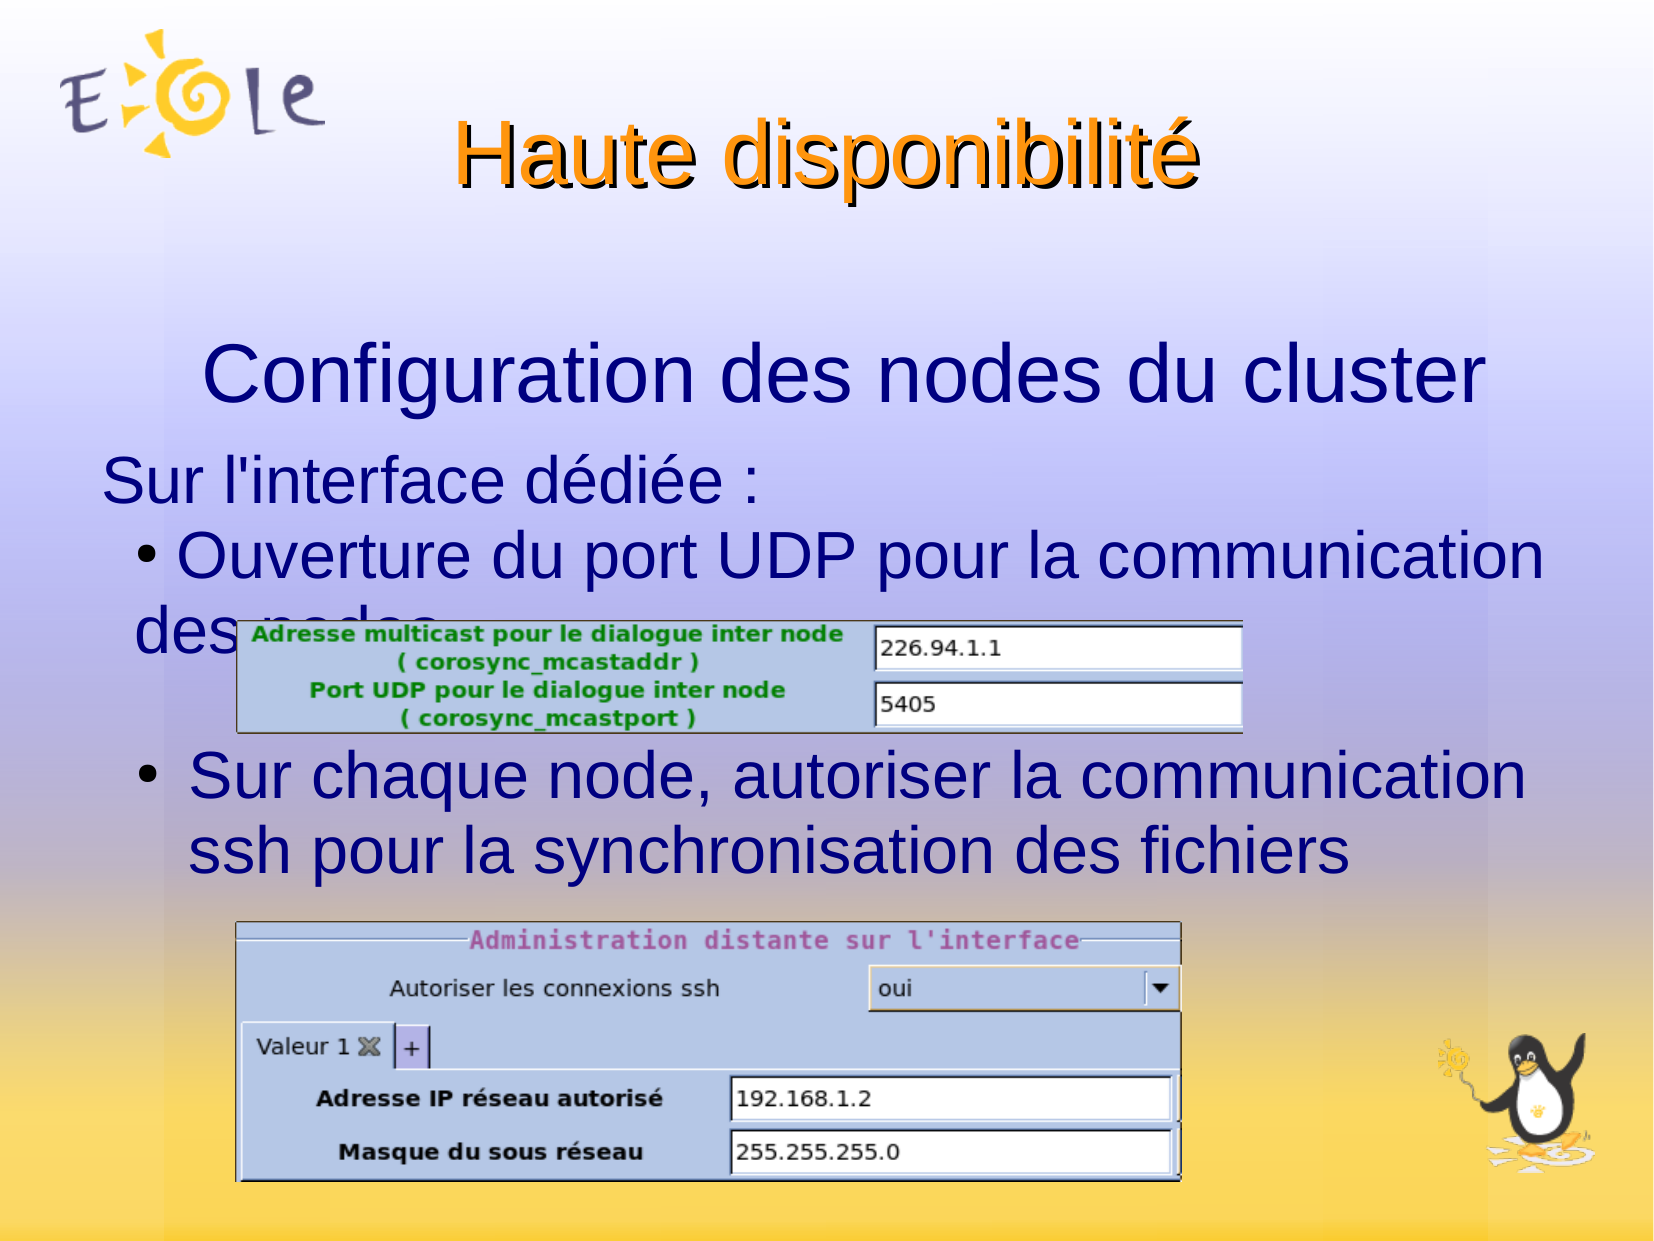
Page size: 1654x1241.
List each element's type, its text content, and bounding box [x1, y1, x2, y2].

picture [0, 0, 1654, 1241]
list Configuration des nodes du cluster Sur l'interface dédiée : Ouverture du port UDP pour la communication des nodes [101, 327, 1590, 624]
title Haute disponibilité [82, 56, 1571, 250]
list Sur chaque node, autoriser la communication ssh pour la synchronisation des fichiers [118, 738, 1607, 905]
